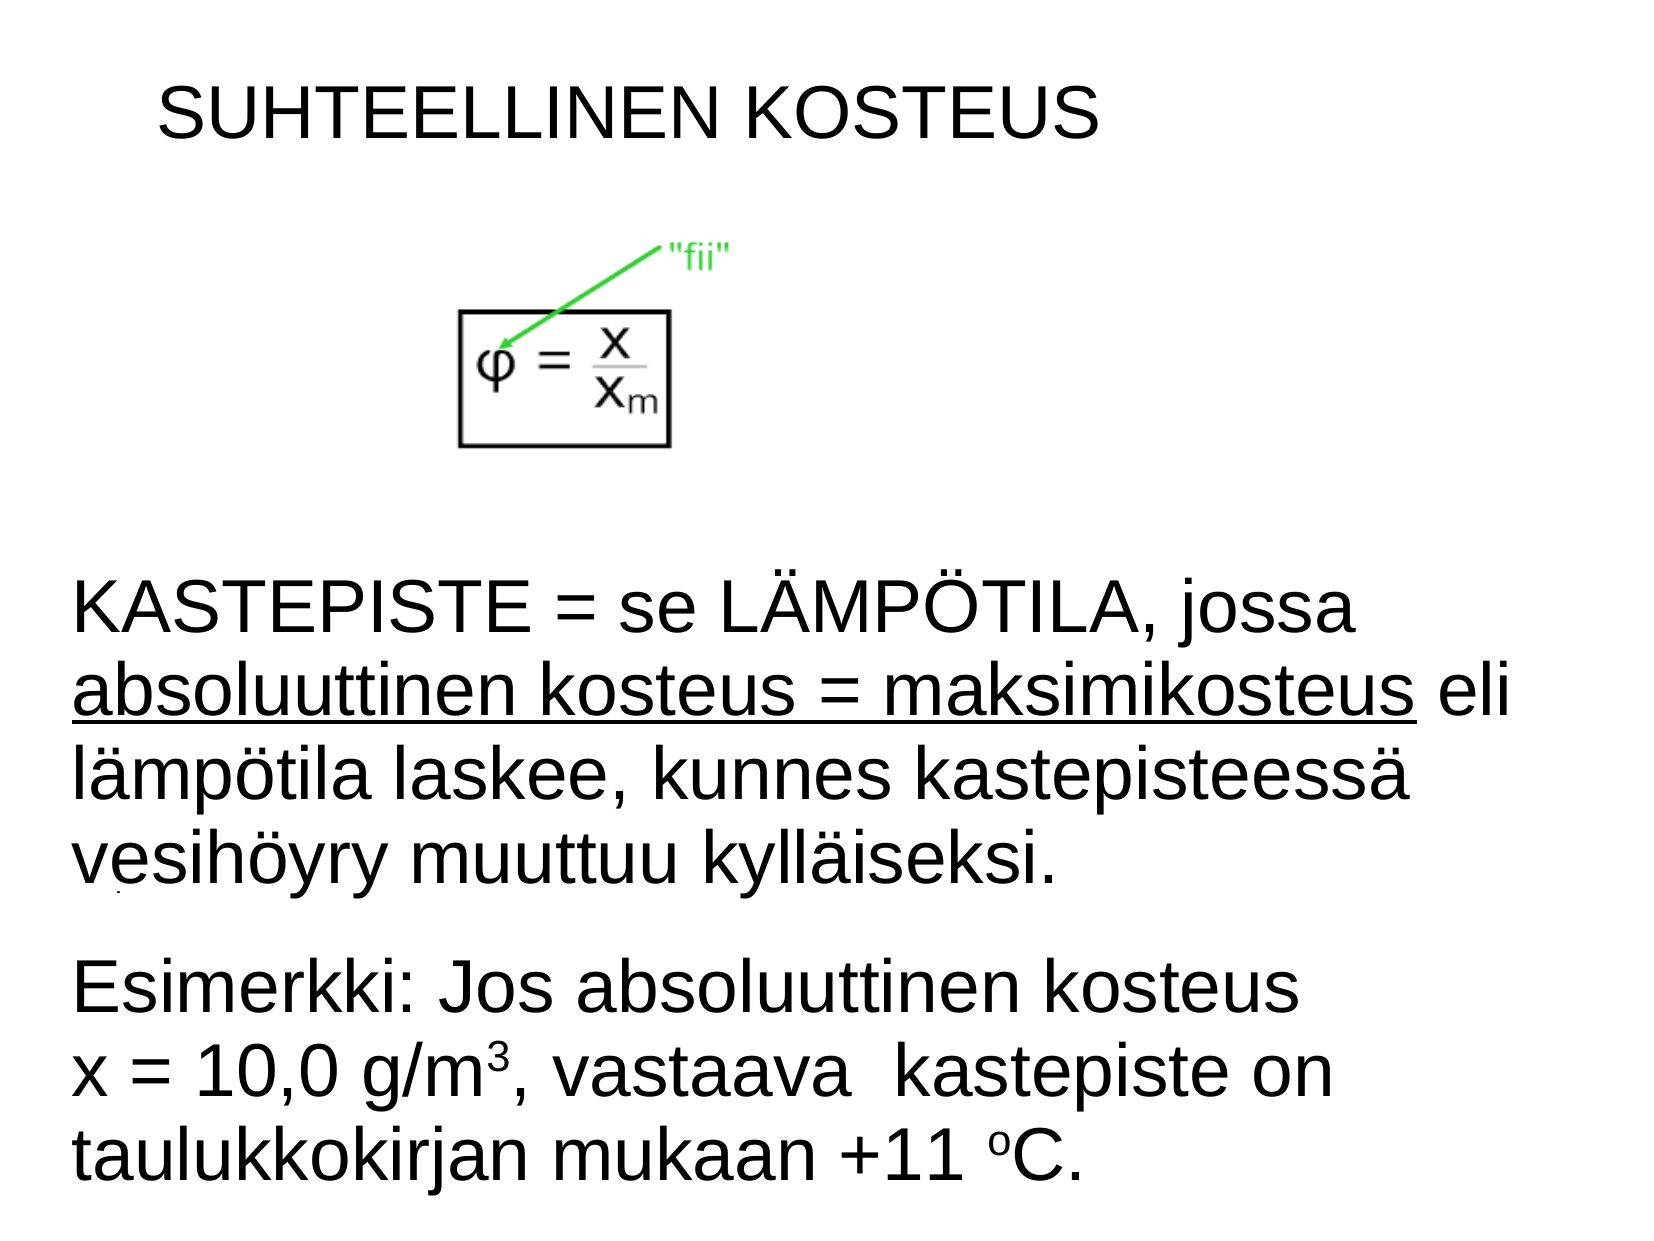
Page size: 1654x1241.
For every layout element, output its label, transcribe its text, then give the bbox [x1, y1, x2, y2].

text_box SUHTEELLINEN KOSTEUS [141, 59, 1501, 190]
picture [402, 212, 768, 494]
chart [91, 833, 210, 893]
text_box KASTEPISTE = se LÄMPÖTILA, jossa absoluuttinen kosteus = maksimikosteus eli lämpötila laskee, kunnes kastepisteessä vesihöyry muuttuu kylläiseksi. Esimerkki: Jos absoluuttinen kosteus x = 10,0 g/m3, vastaava kastepiste on taulukkokirjan mukaan +11 oC. [57, 552, 1607, 1158]
chart [779, 671, 898, 731]
